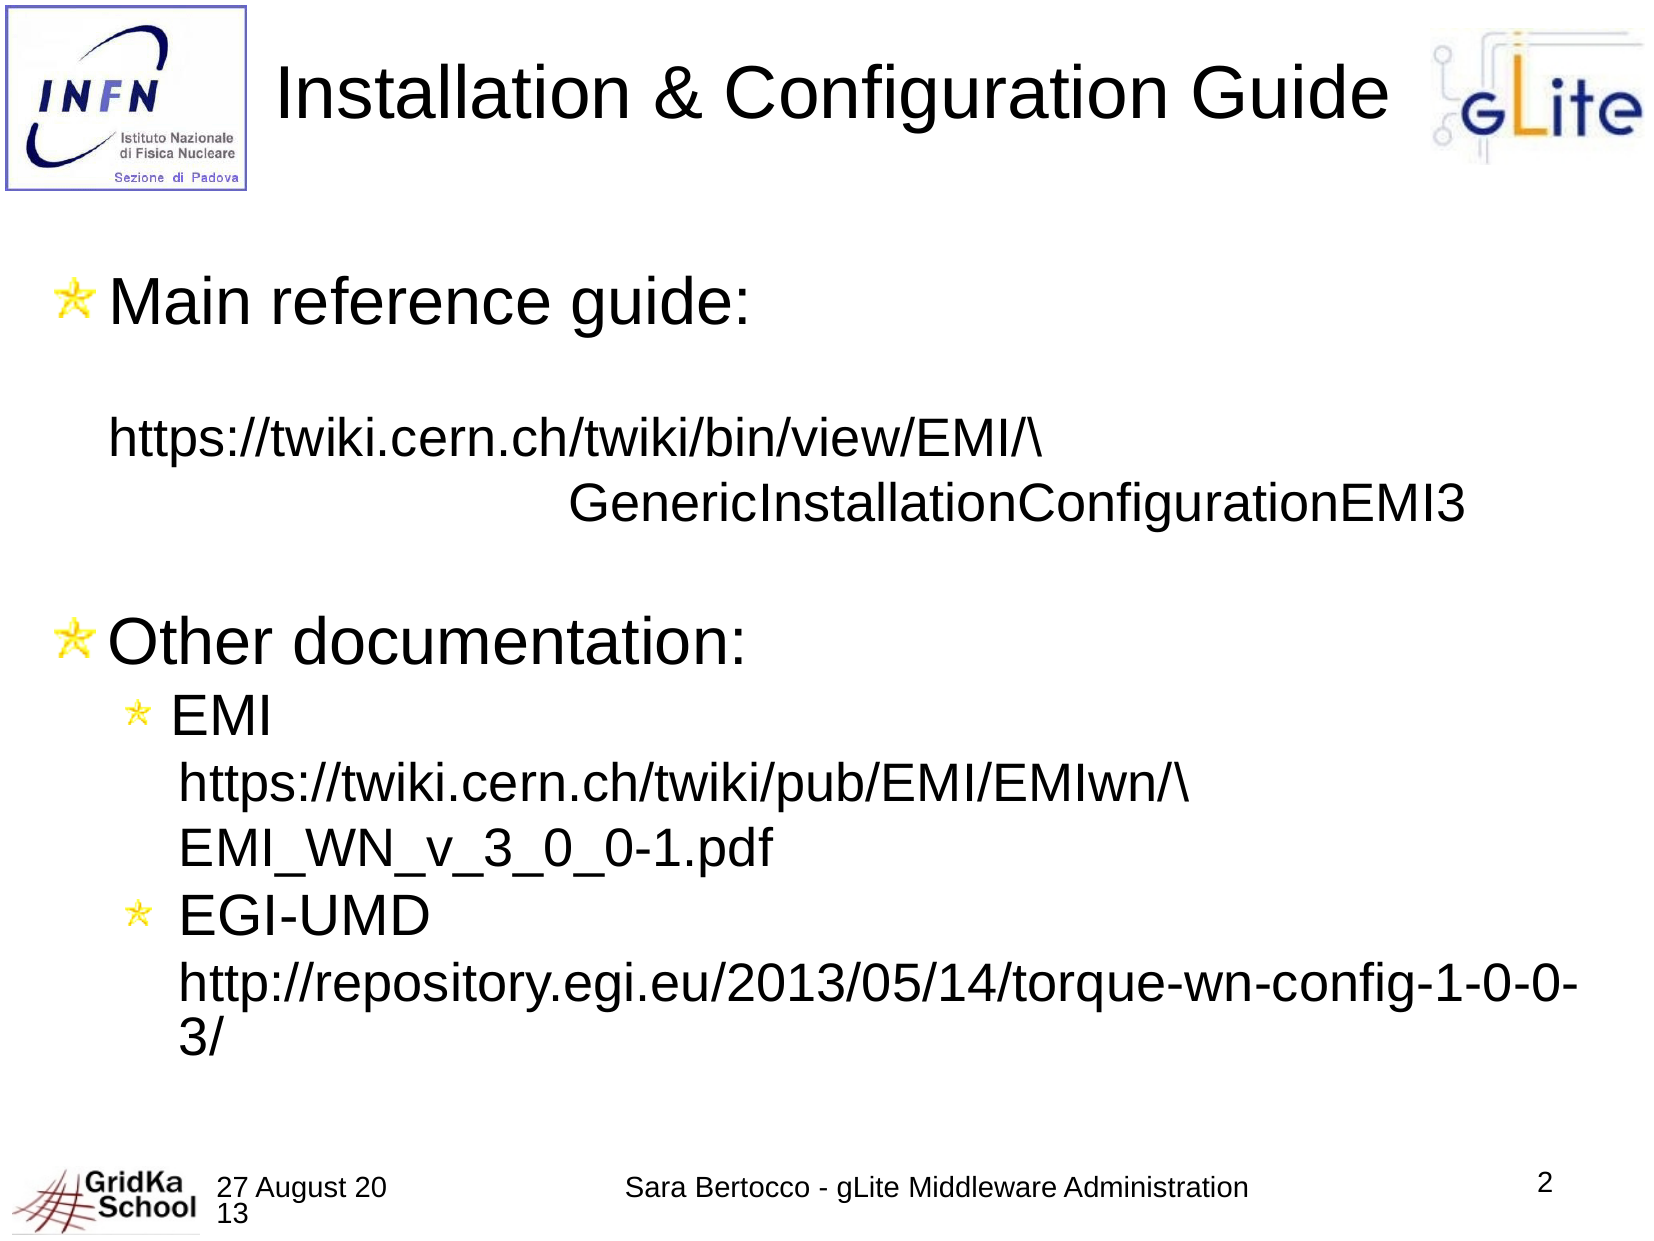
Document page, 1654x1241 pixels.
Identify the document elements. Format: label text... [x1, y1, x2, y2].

text_box Main reference guide: https://twiki.cern.ch/twiki/bin/view/EMI/\ GenericInstallationConfigurationEMI3 Other documentation: EMI https://twiki.cern.ch/twiki/pub/EMI/EMIwn/\ EMI_WN_v_3_0_0-1.pdf EGI-UMD http://repository.egi.eu/2013/05/14/torque-wn-config-1-0-0-3/ [22, 250, 1616, 1241]
title Installation & Configuration Guide [21, 0, 1645, 187]
picture [12, 1166, 22, 1235]
picture [1430, 28, 1645, 165]
picture [5, 5, 247, 191]
